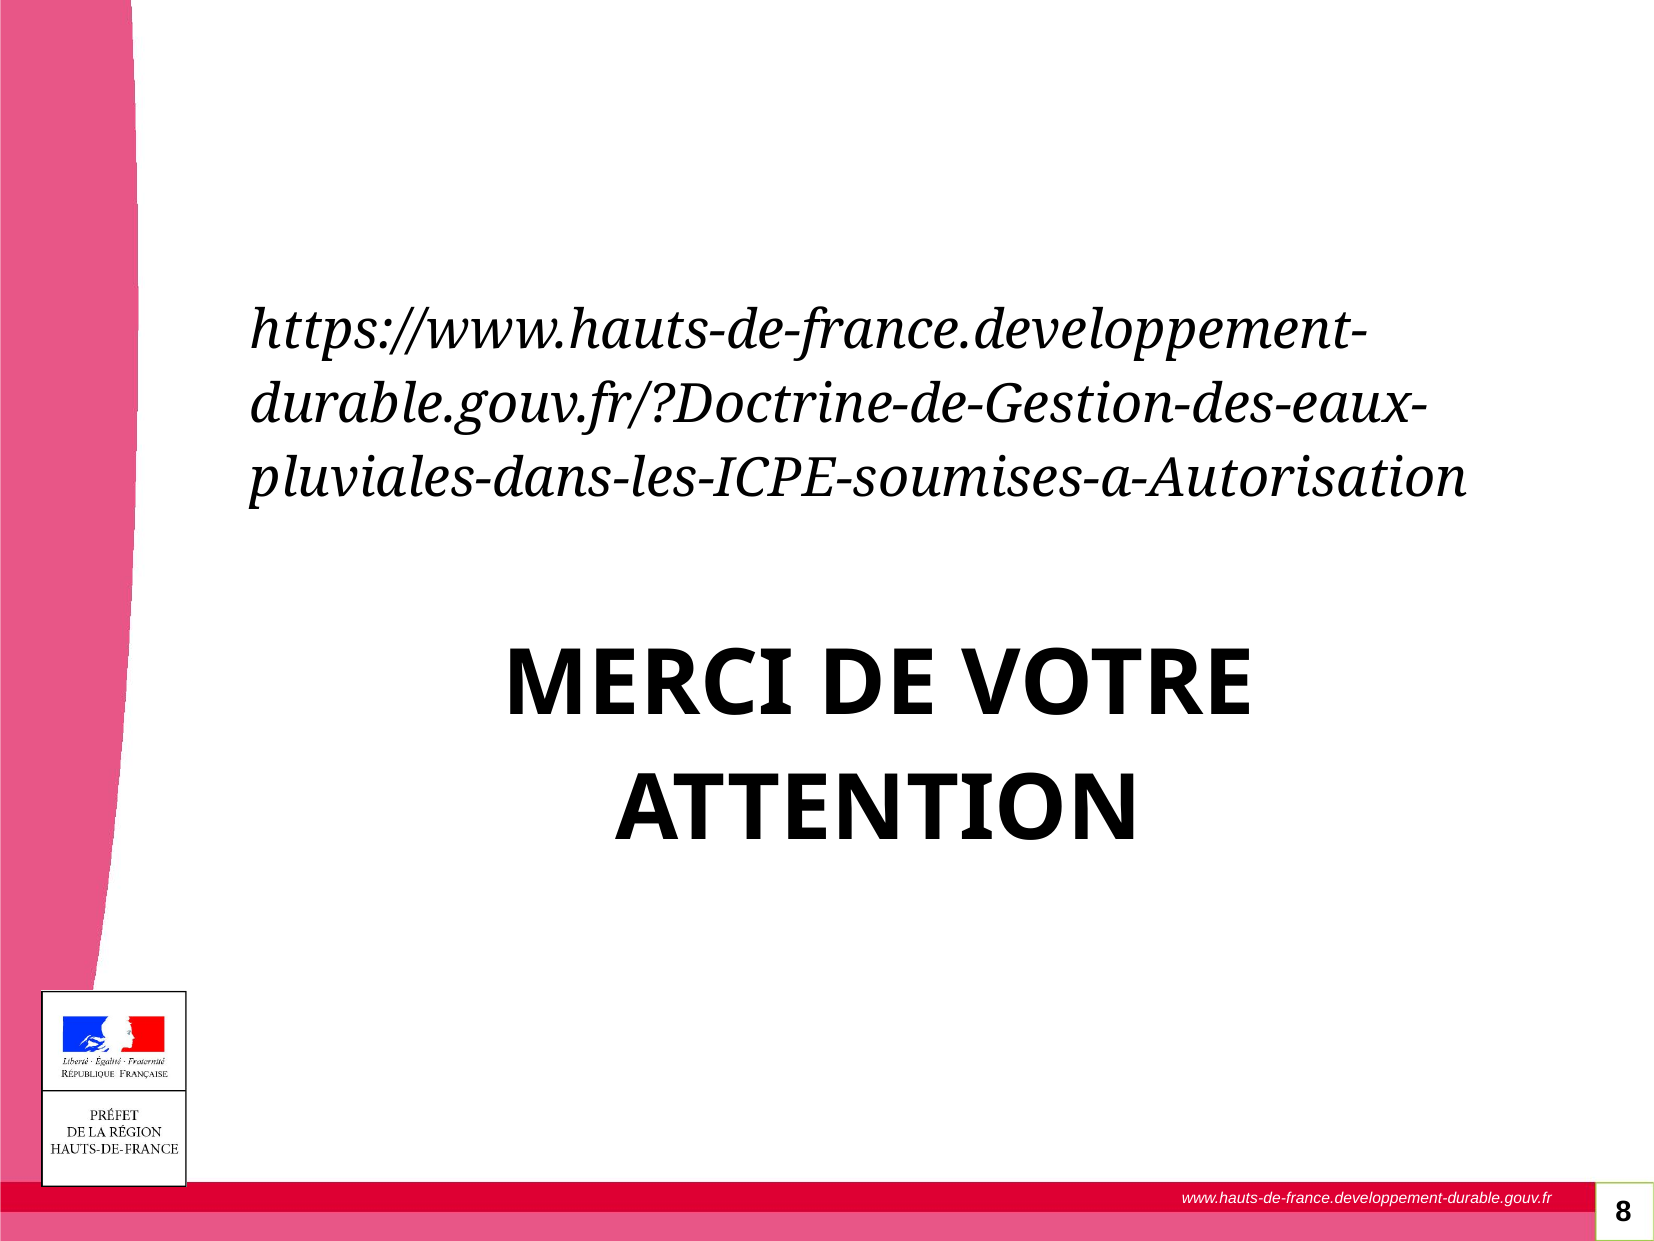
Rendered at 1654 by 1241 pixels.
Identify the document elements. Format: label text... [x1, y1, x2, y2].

list https://www.hauts-de-france.developpement-durable.gouv.fr/?Doctrine-de-Gestion-des-eaux-pluviales-dans-les-ICPE-soumises-a-Autorisation MERCI DE VOTRE ATTENTION [179, 290, 1509, 1010]
picture [0, 0, 1654, 1241]
